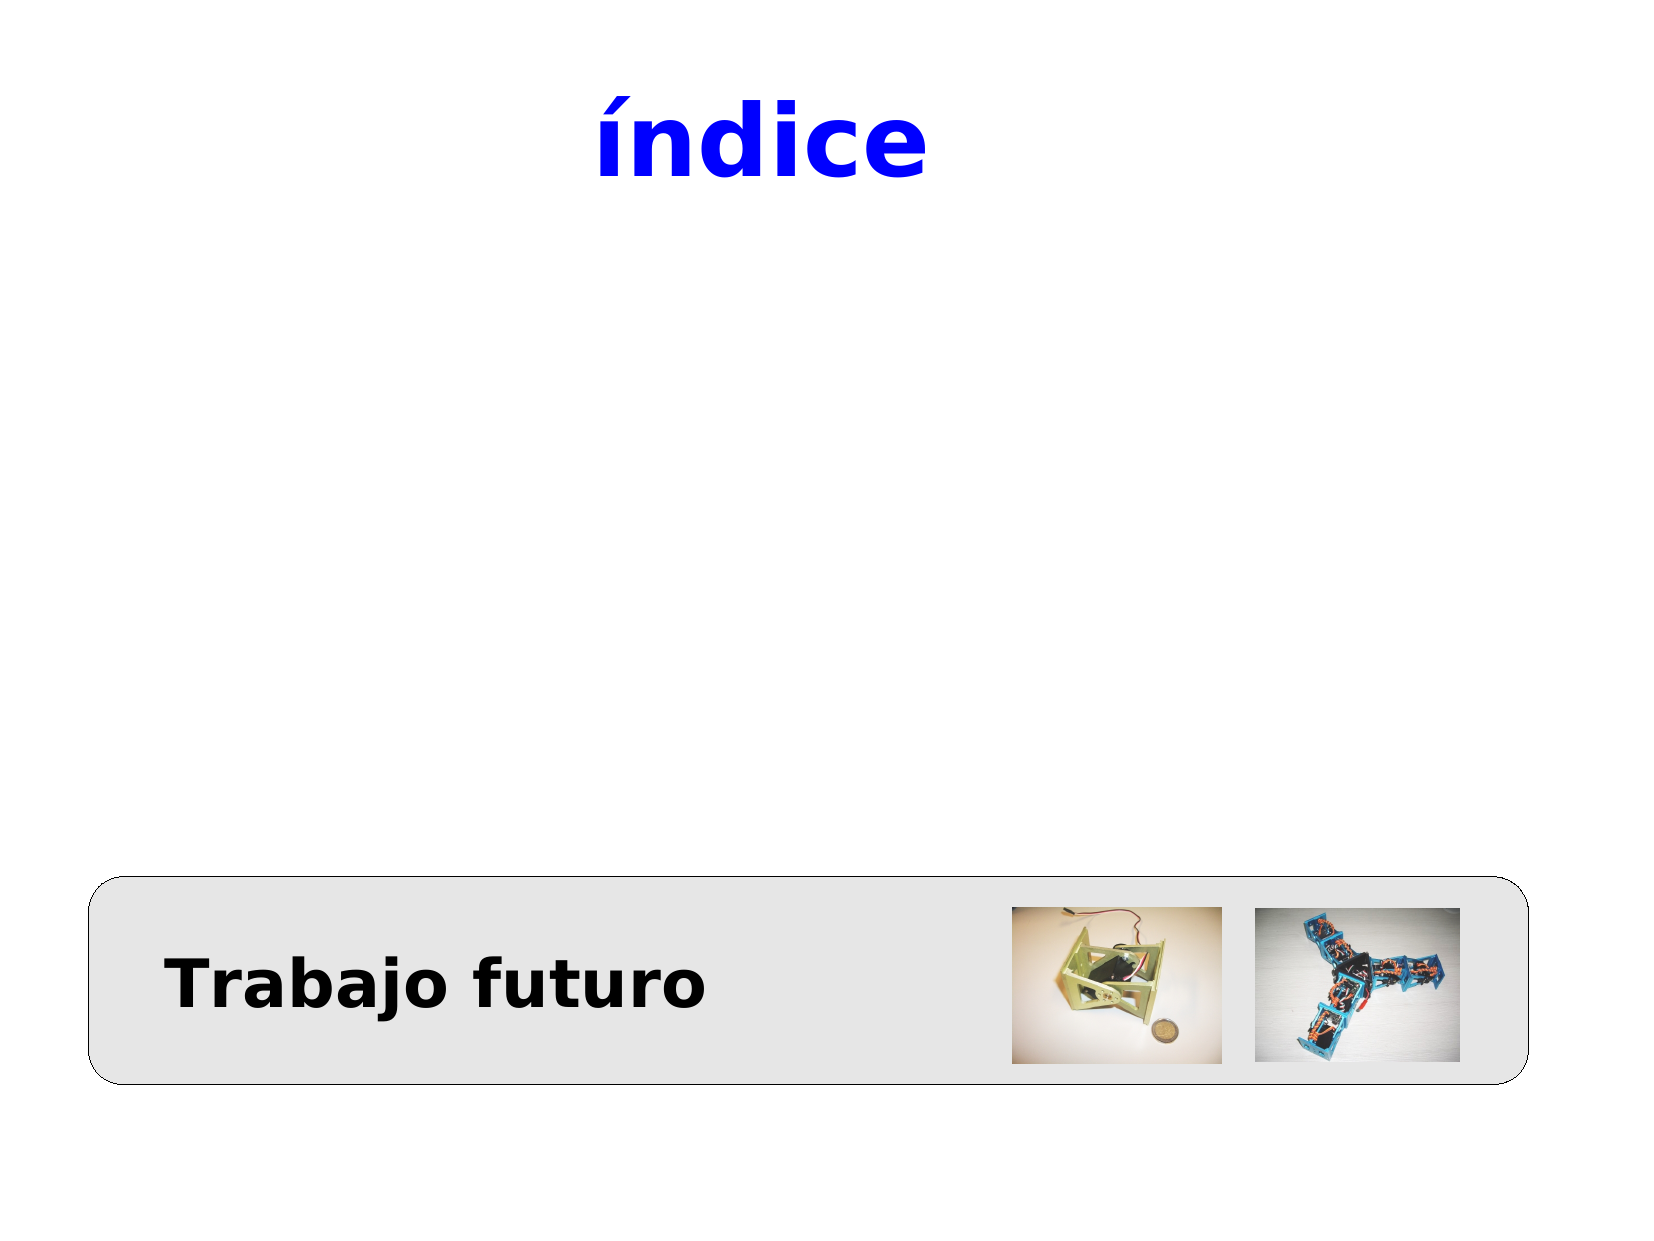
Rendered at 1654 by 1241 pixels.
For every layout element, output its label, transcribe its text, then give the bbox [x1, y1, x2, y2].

text_box [88, 876, 1529, 1085]
text_box Trabajo futuro [132, 937, 1012, 1045]
picture [1012, 907, 1222, 1064]
picture [1255, 908, 1460, 1062]
text_box índice [577, 76, 946, 208]
